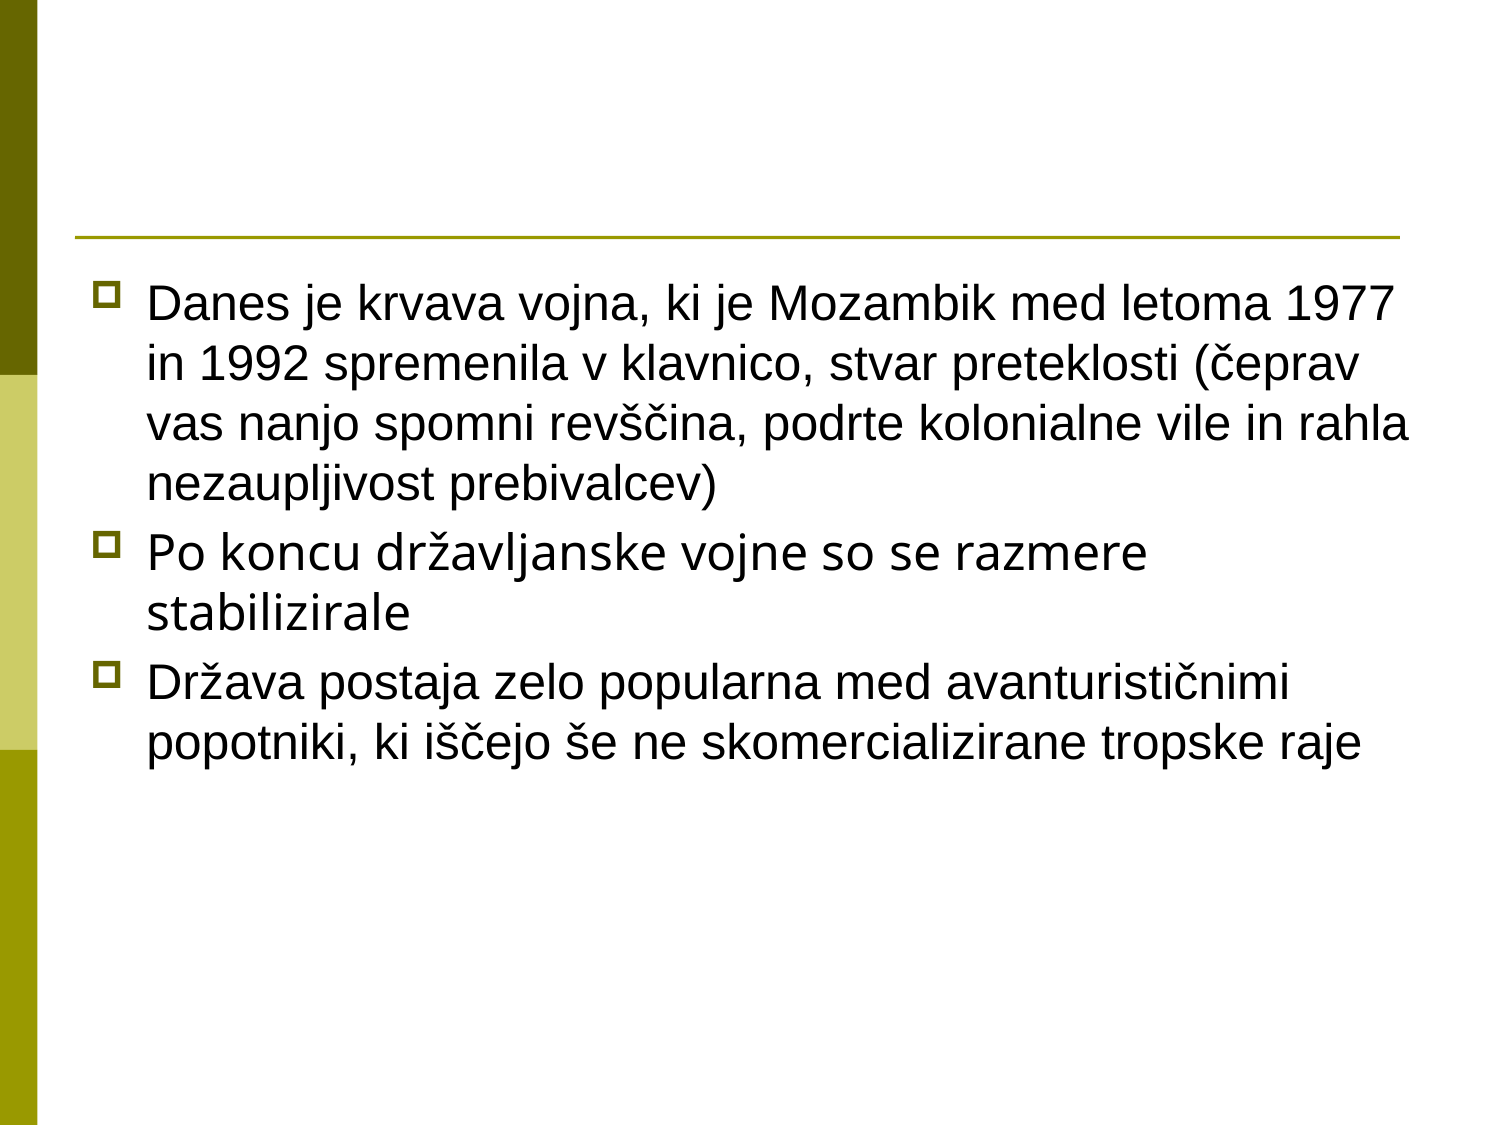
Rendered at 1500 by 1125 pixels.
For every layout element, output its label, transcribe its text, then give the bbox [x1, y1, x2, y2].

list Danes je krvava vojna, ki je Mozambik med letoma 1977 in 1992 spremenila v klavnico, stvar preteklosti (čeprav vas nanjo spomni revščina, podrte kolonialne vile in rahla nezaupljivost prebivalcev) Po koncu državljanske vojne so se razmere stabilizirale Država postaja zelo popularna med avanturističnimi popotniki, ki iščejo še ne skomercializirane tropske raje [75, 262, 1425, 1006]
